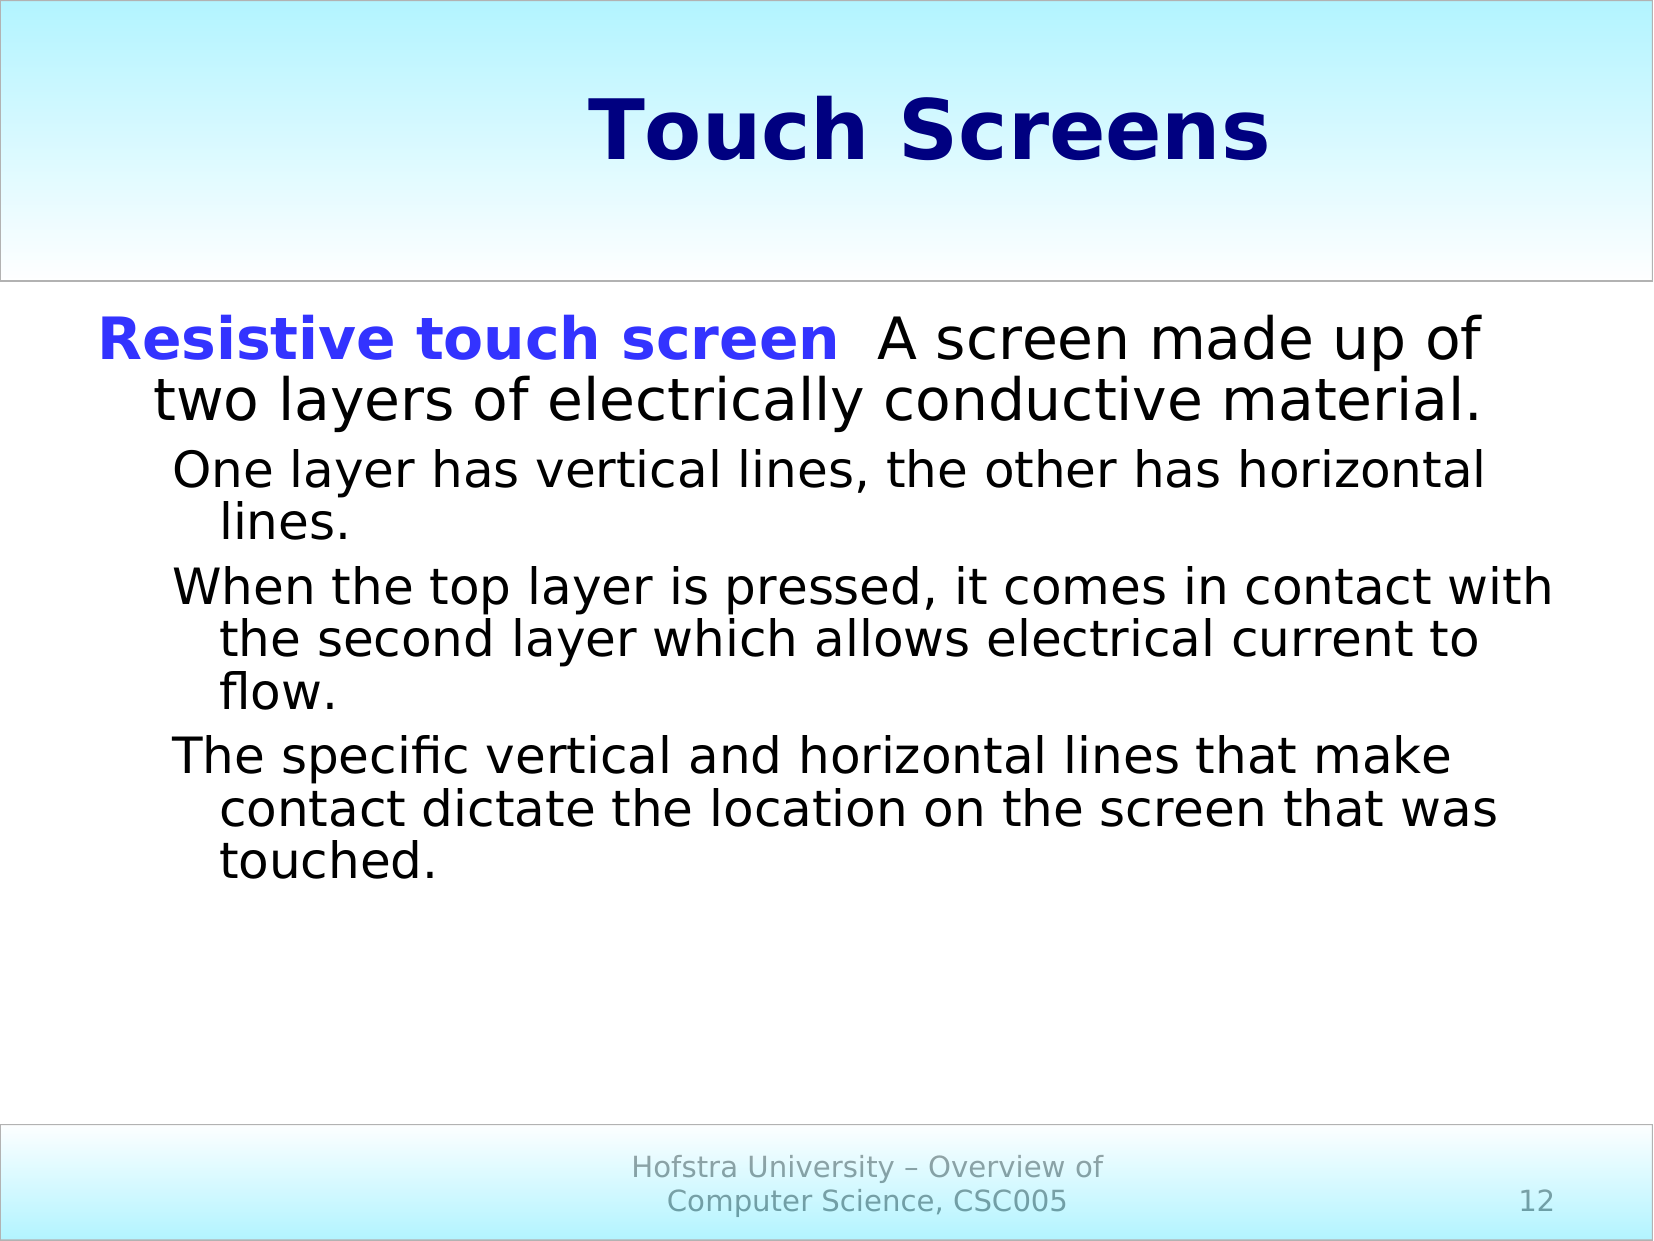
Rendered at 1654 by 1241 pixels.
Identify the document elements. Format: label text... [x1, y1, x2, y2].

list Resistive touch screen A screen made up of two layers of electrically conductive material. One layer has vertical lines, the other has horizontal lines. When the top layer is pressed, it comes in contact with the second layer which allows electrical current to flow. The specific vertical and horizontal lines that make contact dictate the location on the screen that was touched. [82, 303, 1571, 1140]
title Touch Screens [247, 27, 1612, 235]
